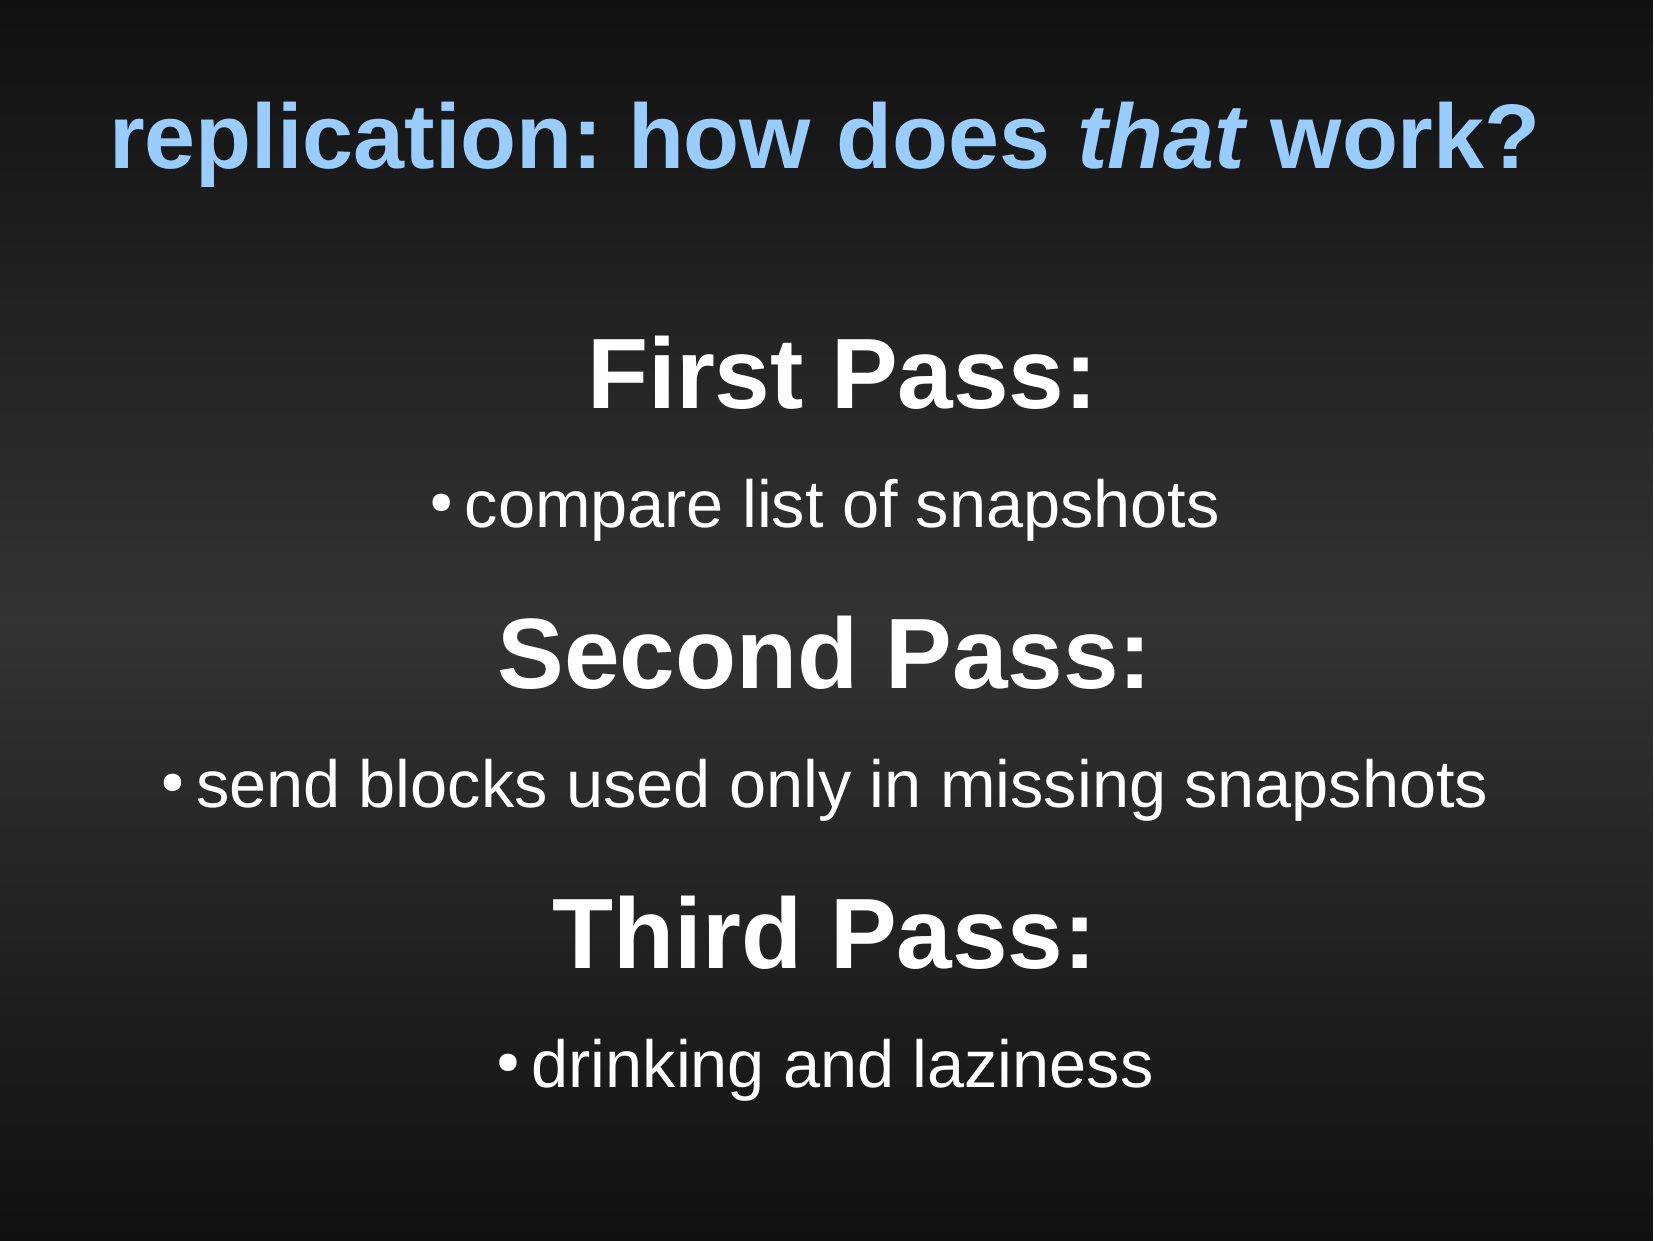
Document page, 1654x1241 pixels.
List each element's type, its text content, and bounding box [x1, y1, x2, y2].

title replication: how does that work? [0, 4, 1651, 271]
text_box First Pass: compare list of snapshots Second Pass: send blocks used only in missing snapshots Third Pass: drinking and laziness [30, 255, 1621, 1241]
